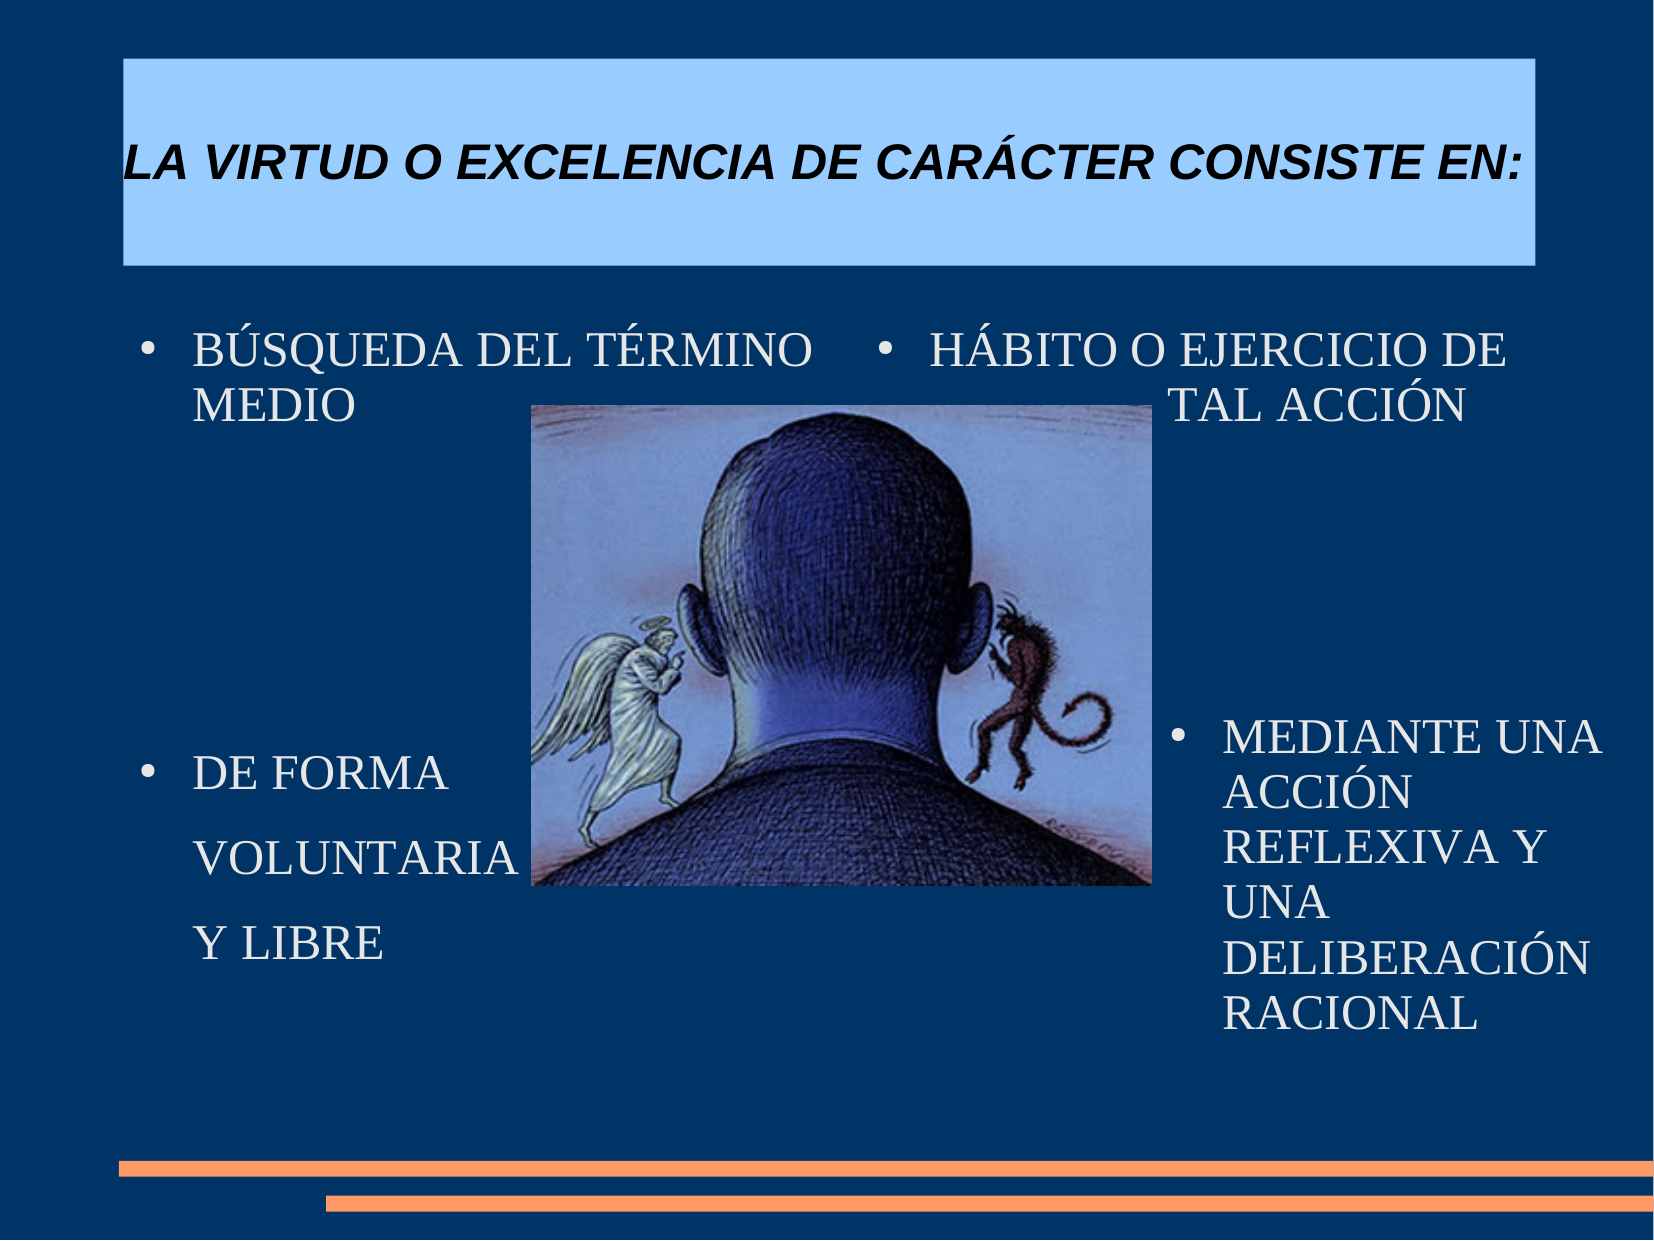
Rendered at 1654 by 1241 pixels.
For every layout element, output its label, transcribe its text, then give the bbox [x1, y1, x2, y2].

picture [531, 405, 1152, 886]
list BÚSQUEDA DEL TÉRMINO MEDIO [121, 322, 824, 709]
list HÁBITO O EJERCICIO DE TAL ACCIÓN [858, 322, 1562, 708]
title LA VIRTUD O EXCELENCIA DE CARÁCTER CONSISTE EN: [123, 58, 1536, 266]
list MEDIANTE UNA ACCIÓN REFLEXIVA Y UNA DELIBERACIÓN RACIONAL [1151, 708, 1625, 1123]
list DE FORMA VOLUNTARIA Y LIBRE [121, 745, 824, 1132]
